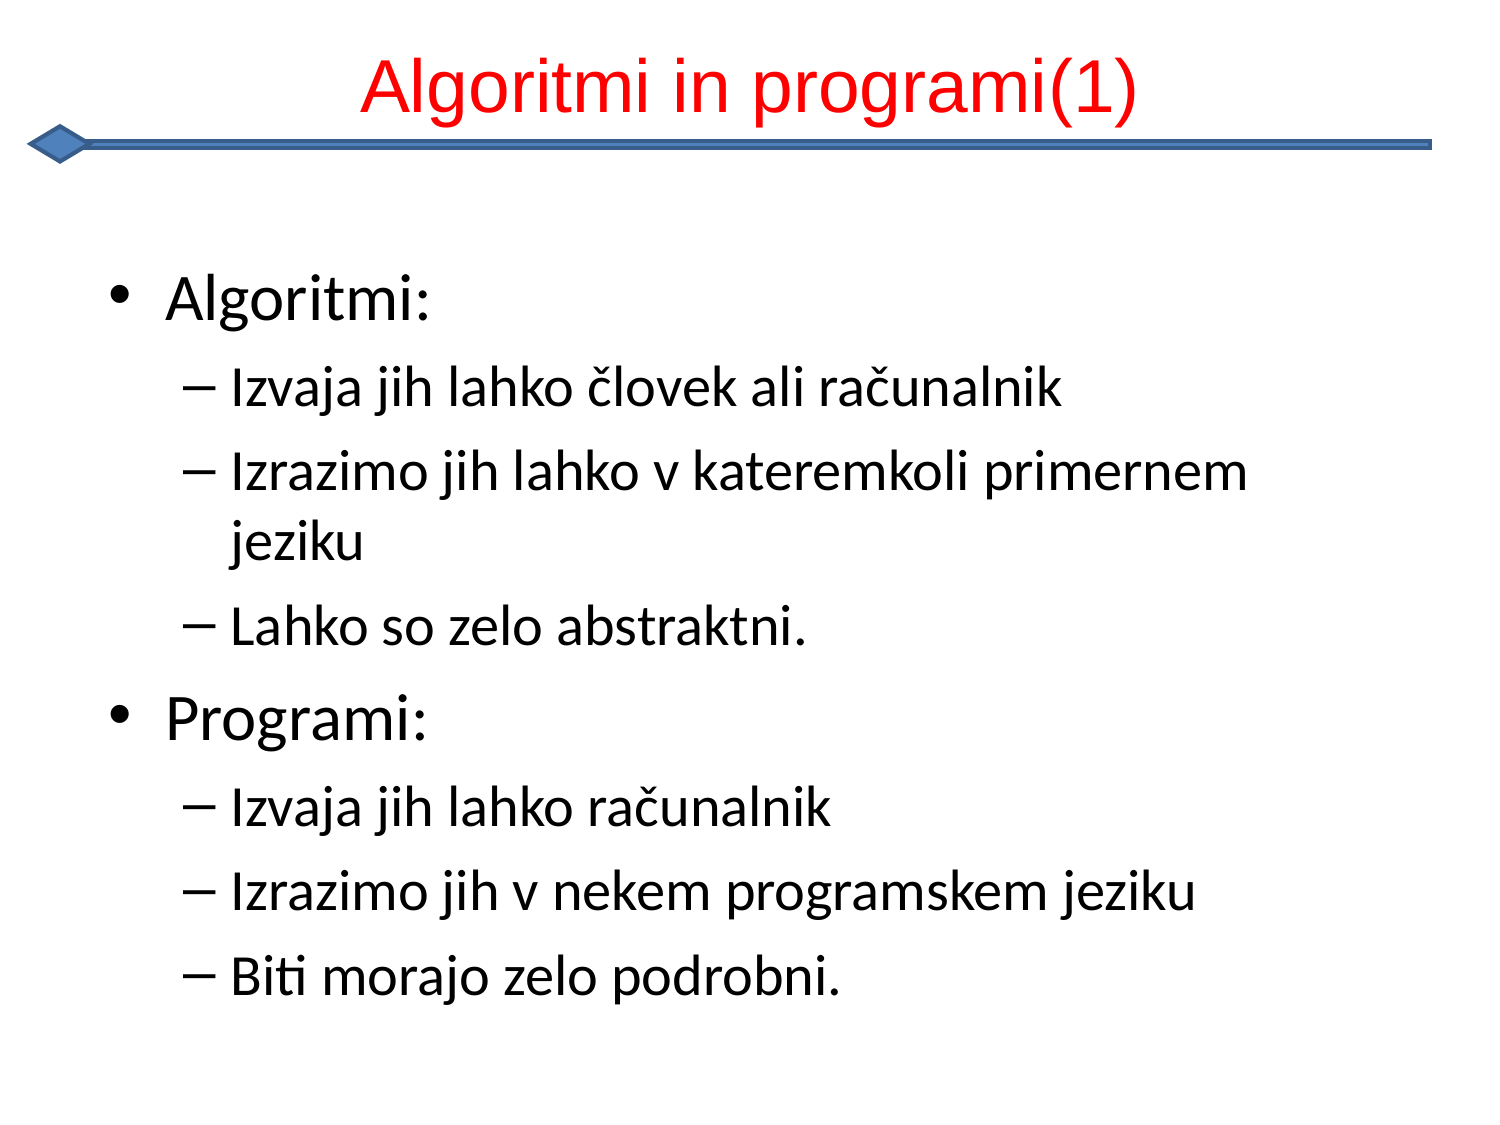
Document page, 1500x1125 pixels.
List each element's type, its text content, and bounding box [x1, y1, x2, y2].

title Algoritmi in programi(1) [75, 23, 1426, 141]
list Algoritmi: Izvaja jih lahko človek ali računalnik Izrazimo jih lahko v kateremkoli primernem jeziku Lahko so zelo abstraktni. Programi: Izvaja jih lahko računalnik Izrazimo jih v nekem programskem jeziku Biti morajo zelo podrobni. [93, 246, 1369, 1015]
